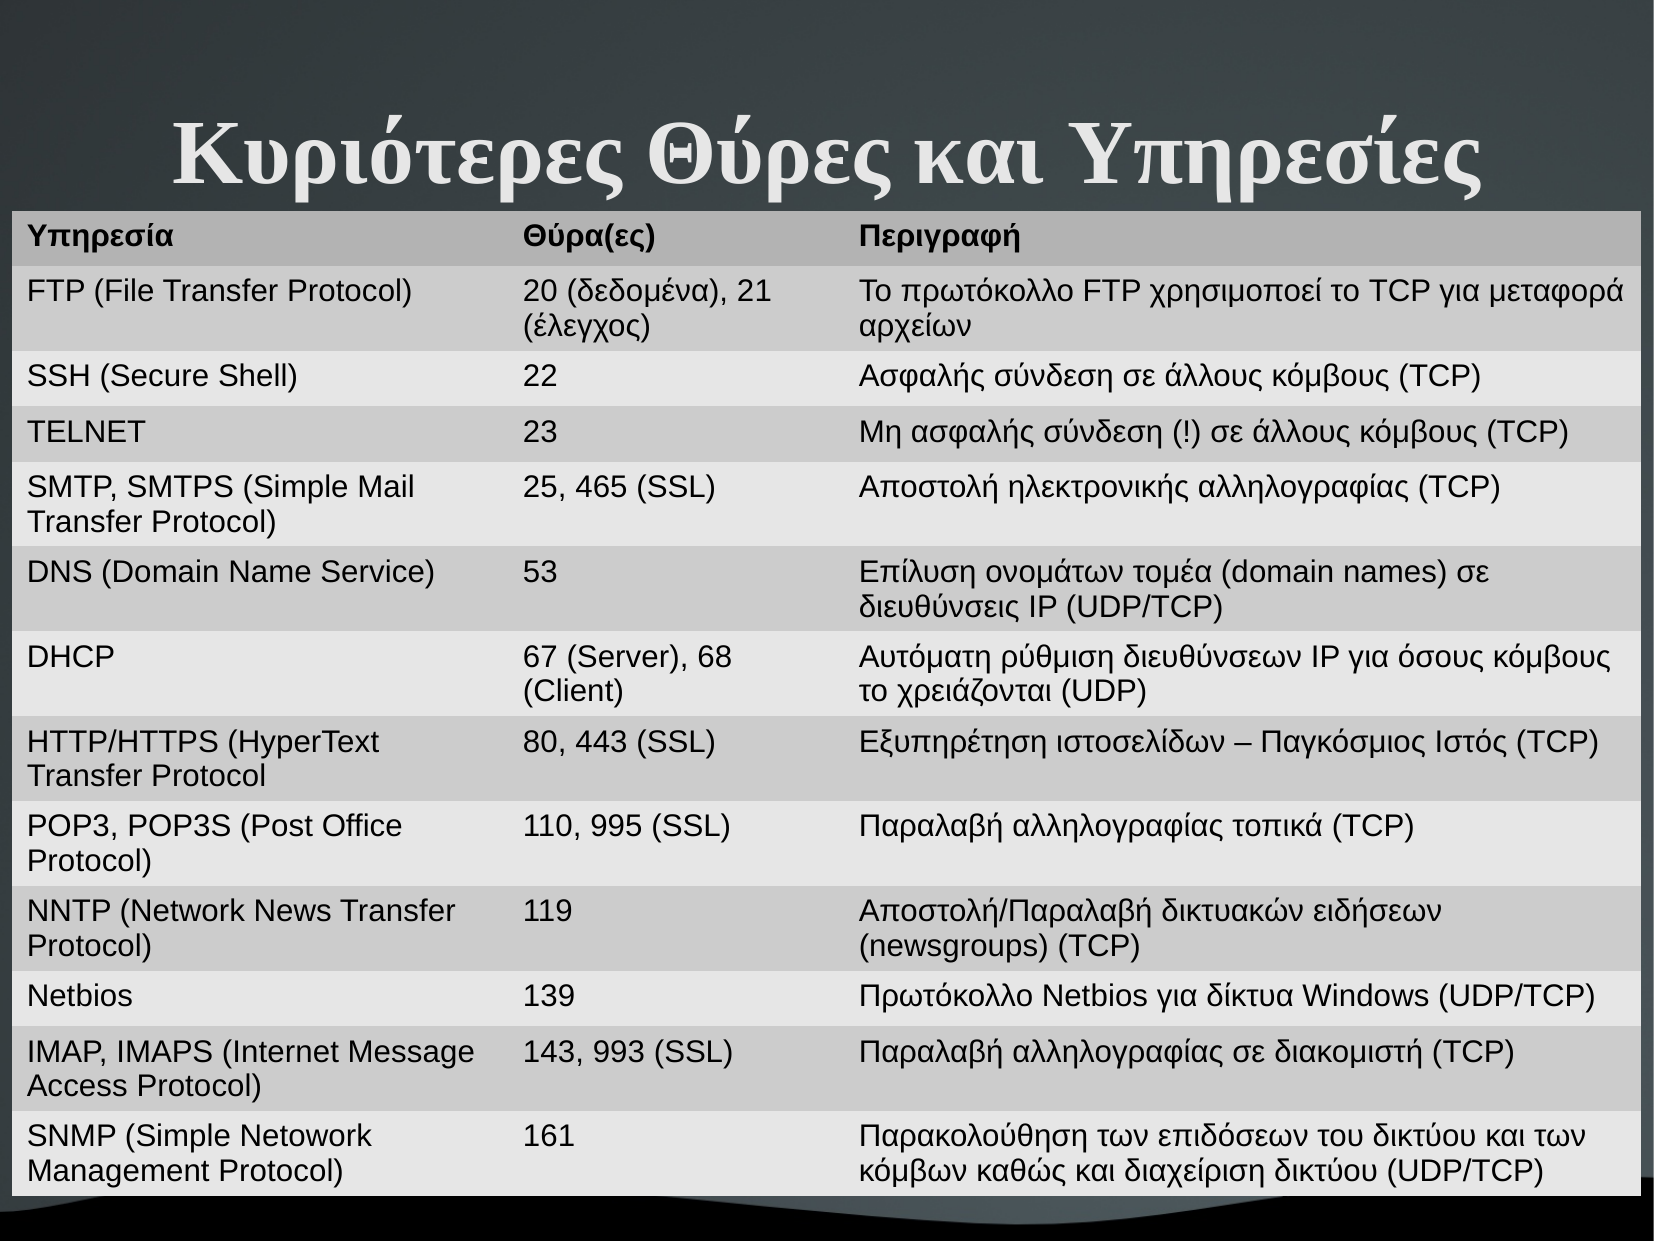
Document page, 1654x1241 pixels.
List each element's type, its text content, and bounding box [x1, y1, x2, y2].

table_header Υπηρεσία [12, 211, 508, 266]
table_cell Εξυπηρέτηση ιστοσελίδων – Παγκόσμιος Ιστός (TCP) [844, 716, 1641, 801]
table_cell DNS (Domain Name Service) [12, 546, 508, 631]
table_cell 25, 465 (SSL) [508, 462, 844, 546]
table_header Περιγραφή [844, 211, 1641, 266]
table_cell 22 [508, 351, 844, 406]
table_cell Επίλυση ονομάτων τομέα (domain names) σε διευθύνσεις IP (UDP/TCP) [844, 546, 1641, 631]
table_cell Παραλαβή αλληλογραφίας τοπικά (TCP) [844, 801, 1641, 886]
table_cell 143, 993 (SSL) [508, 1026, 844, 1111]
picture [0, 0, 1654, 1241]
table_cell Παρακολούθηση των επιδόσεων του δικτύου και των κόμβων καθώς και διαχείριση δικτύου (UDP/TCP) [844, 1111, 1641, 1196]
table_cell Αποστολή ηλεκτρονικής αλληλογραφίας (TCP) [844, 462, 1641, 546]
table_cell Αποστολή/Παραλαβή δικτυακών ειδήσεων (newsgroups) (TCP) [844, 886, 1641, 971]
table_cell TELNET [12, 406, 508, 462]
table_cell Παραλαβή αλληλογραφίας σε διακομιστή (TCP) [844, 1026, 1641, 1111]
table_cell Αυτόματη ρύθμιση διευθύνσεων IP για όσους κόμβους το χρειάζονται (UDP) [844, 631, 1641, 716]
table_cell 139 [508, 971, 844, 1026]
table_cell 110, 995 (SSL) [508, 801, 844, 886]
table_cell NNTP (Network News Transfer Protocol) [12, 886, 508, 971]
table_cell IMAP, IMAPS (Internet Message Access Protocol) [12, 1026, 508, 1111]
table_cell Μη ασφαλής σύνδεση (!) σε άλλους κόμβους (TCP) [844, 406, 1641, 462]
table_cell SSH (Secure Shell) [12, 351, 508, 406]
table_cell 80, 443 (SSL) [508, 716, 844, 801]
table_cell 53 [508, 546, 844, 631]
table_cell 20 (δεδομένα), 21 (έλεγχος) [508, 266, 844, 351]
title Κυριότερες Θύρες και Υπηρεσίες [82, 49, 1571, 211]
table_header Θύρα(ες) [508, 211, 844, 266]
table_cell 119 [508, 886, 844, 971]
table_cell SMTP, SMTPS (Simple Mail Transfer Protocol) [12, 462, 508, 546]
table_cell POP3, POP3S (Post Office Protocol) [12, 801, 508, 886]
table_cell 161 [508, 1111, 844, 1196]
table_cell DHCP [12, 631, 508, 716]
table_cell SNMP (Simple Netowork Management Protocol) [12, 1111, 508, 1196]
table_cell FTP (File Transfer Protocol) [12, 266, 508, 351]
table_cell HTTP/HTTPS (HyperText Transfer Protocol [12, 716, 508, 801]
table_cell 67 (Server), 68 (Client) [508, 631, 844, 716]
table_cell Ασφαλής σύνδεση σε άλλους κόμβους (TCP) [844, 351, 1641, 406]
table_cell Το πρωτόκολλο FTP χρησιμοποεί το TCP για μεταφορά αρχείων [844, 266, 1641, 351]
table_cell Πρωτόκολλο Netbios για δίκτυα Windows (UDP/TCP) [844, 971, 1641, 1026]
table_cell Netbios [12, 971, 508, 1026]
table_cell 23 [508, 406, 844, 462]
